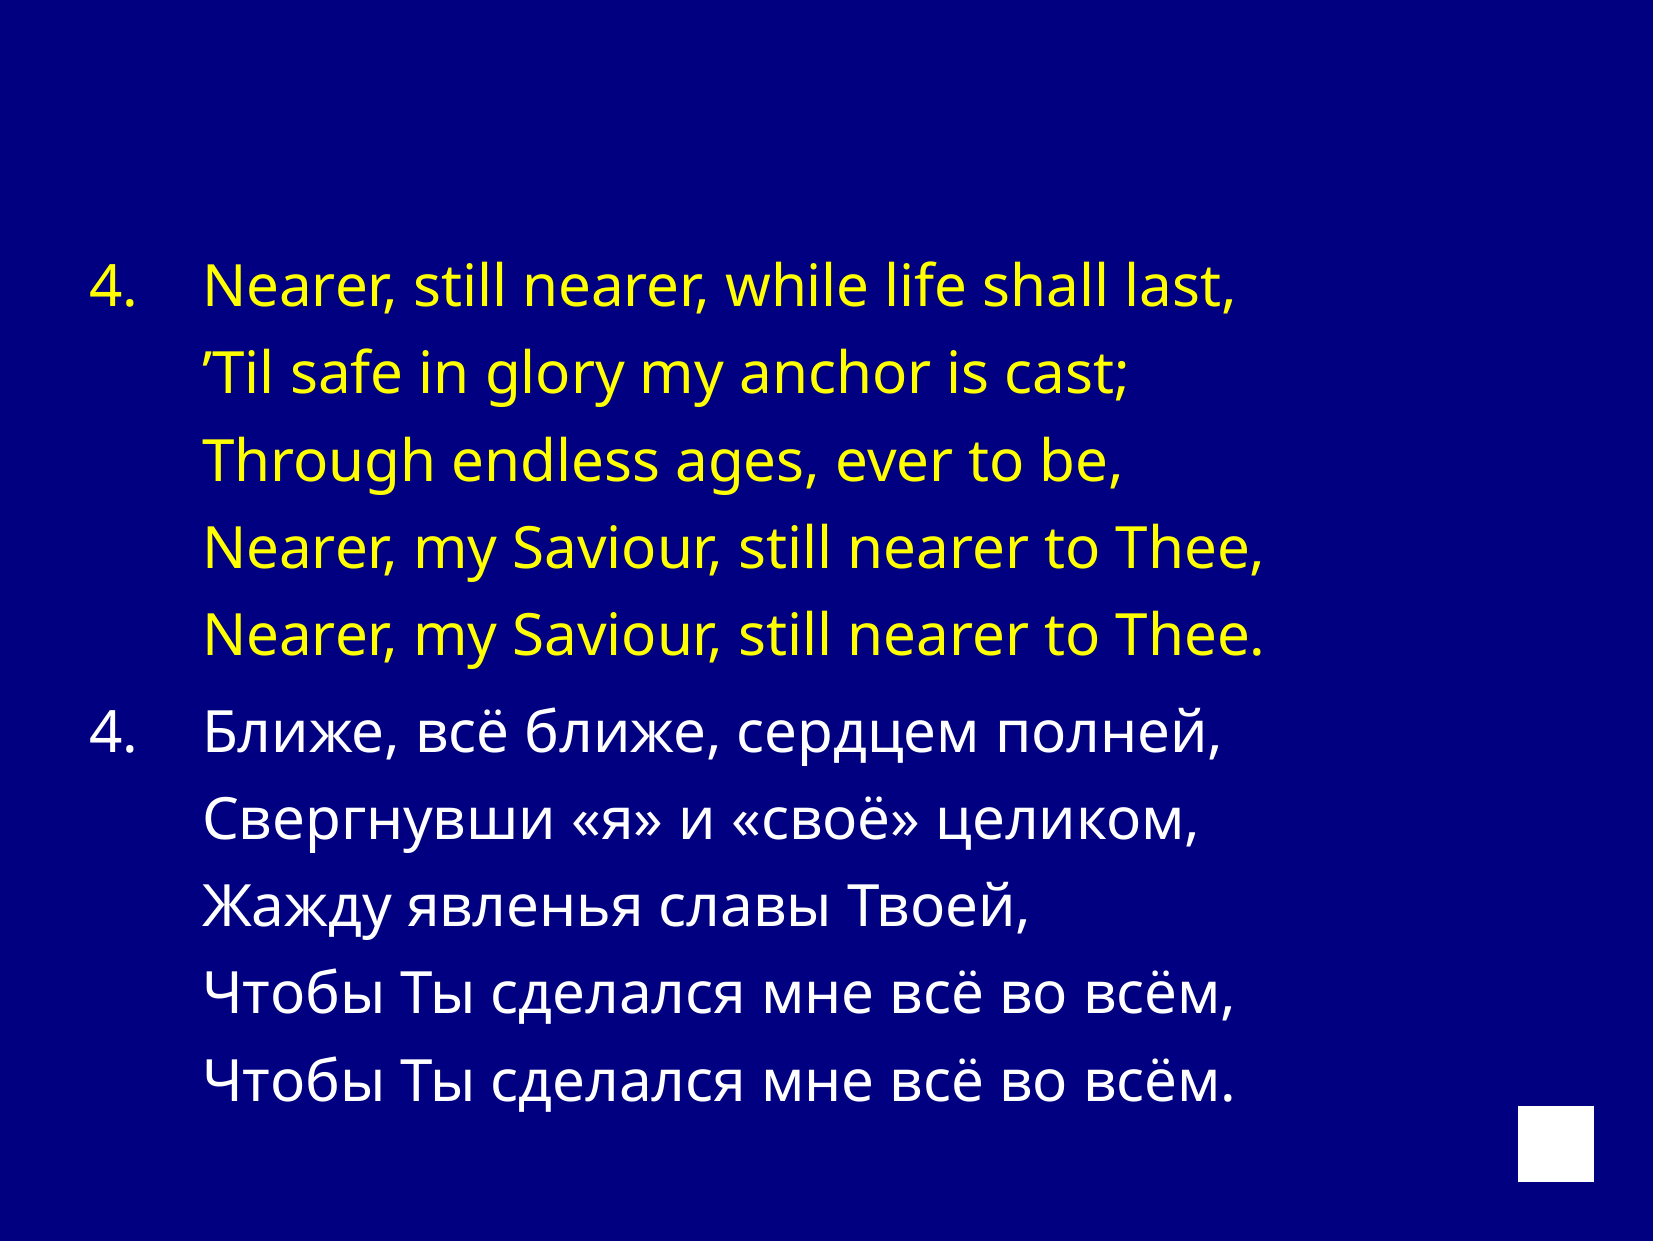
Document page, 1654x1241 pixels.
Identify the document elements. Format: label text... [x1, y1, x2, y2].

text_box [1518, 1106, 1594, 1182]
text_box 4. Ближе, всё ближе, сердцем полней, Свергнувши «я» и «своё» целиком, Жажду явленья славы Твоей, Чтобы Ты сделался мне всё во всём, Чтобы Ты сделался мне всё во всём. [75, 675, 1576, 1163]
text_box 4. Nearer, still nearer, while life shall last, ’Til safe in glory my anchor is cast; Through endless ages, ever to be, Nearer, my Saviour, still nearer to Thee, Nearer, my Saviour, still nearer to Thee. [75, 150, 1576, 638]
